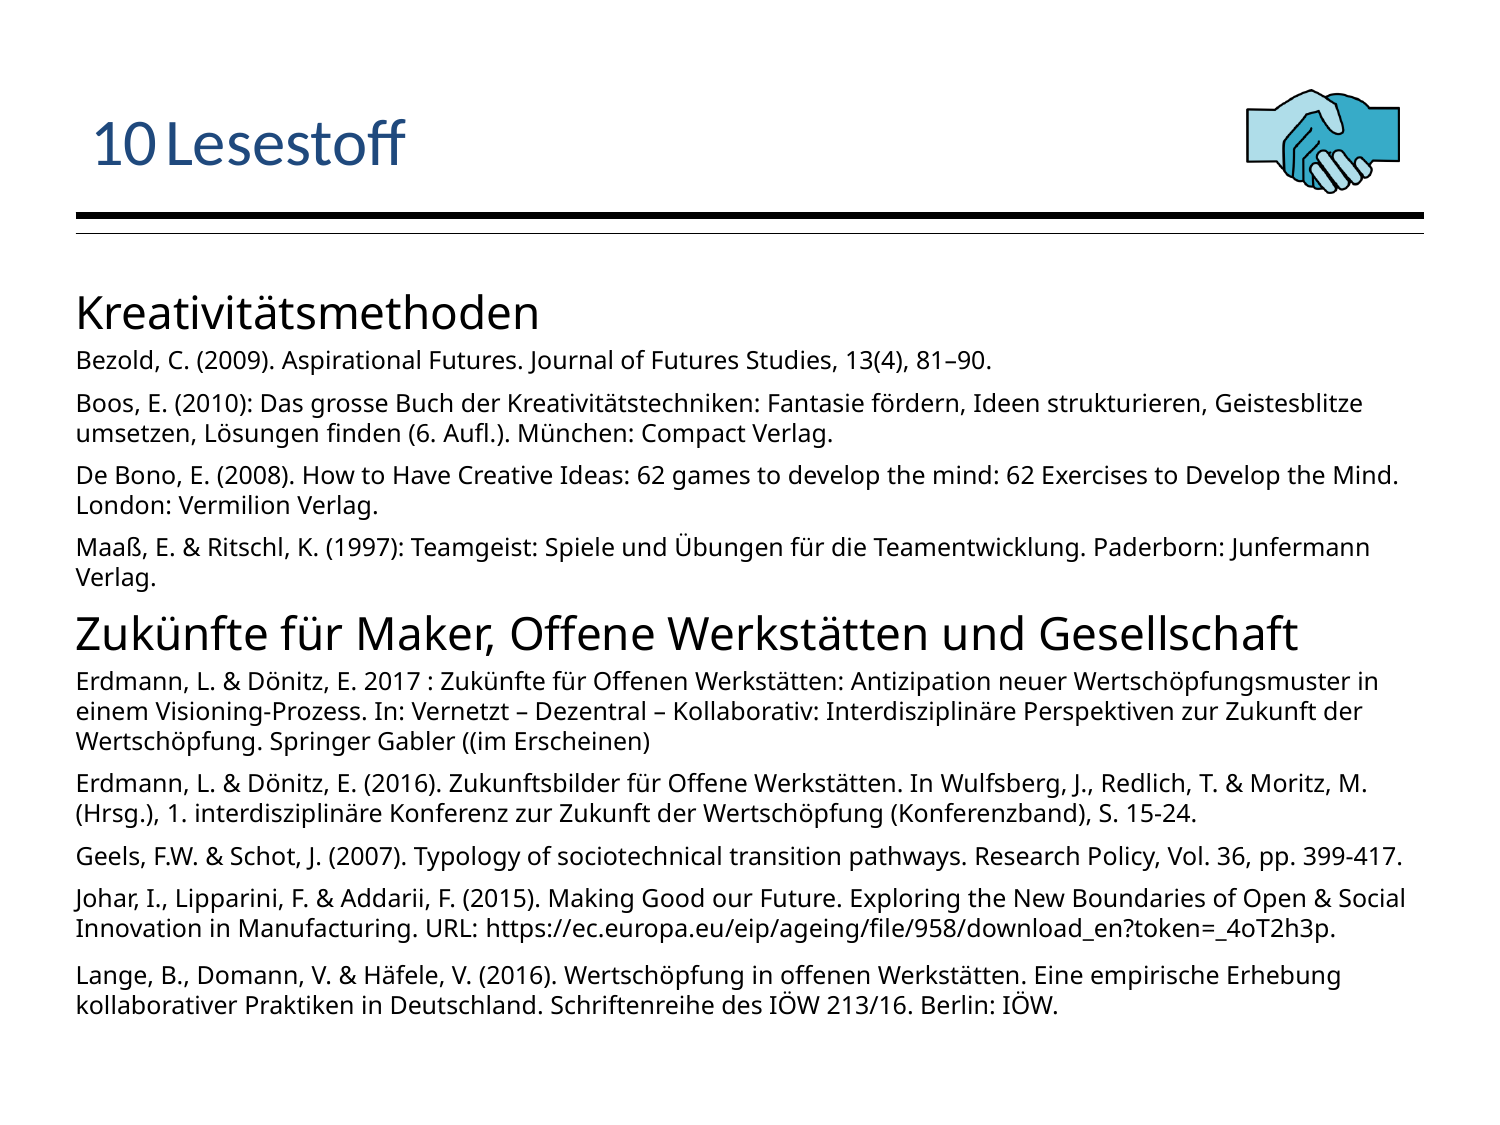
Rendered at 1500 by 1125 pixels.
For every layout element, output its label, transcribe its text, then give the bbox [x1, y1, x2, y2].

list Kreativitätsmethoden Bezold, C. (2009). Aspirational Futures. Journal of Futures Studies, 13(4), 81–90. Boos, E. (2010): Das grosse Buch der Kreativitätstechniken: Fantasie fördern, Ideen strukturieren, Geistesblitze umsetzen, Lösungen finden (6. Aufl.). München: Compact Verlag. De Bono, E. (2008). How to Have Creative Ideas: 62 games to develop the mind: 62 Exercises to Develop the Mind. London: Vermilion Verlag. Maaß, E. & Ritschl, K. (1997): Teamgeist: Spiele und Übungen für die Teamentwicklung. Paderborn: Junfermann Verlag. Zukünfte für Maker, Offene Werkstätten und Gesellschaft Erdmann, L. & Dönitz, E. 2017 : Zukünfte für Offenen Werkstätten: Antizipation neuer Wertschöpfungsmuster in einem Visioning-Prozess. In: Vernetzt – Dezentral – Kollaborativ: Interdisziplinäre Perspektiven zur Zukunft der Wertschöpfung. Springer Gabler ((im Erscheinen) Erdmann, L. & Dönitz, E. (2016). Zukunftsbilder für Offene Werkstätten. In Wulfsberg, J., Redlich, T. & Moritz, M. (Hrsg.), 1. interdisziplinäre Konferenz zur Zukunft der Wertschöpfung (Konferenzband), S. 15-24. Geels, F.W. & Schot, J. (2007). Typology of sociotechnical transition pathways. Research Policy, Vol. 36, pp. 399-417. Johar, I., Lipparini, F. & Addarii, F. (2015). Making Good our Future. Exploring the New Boundaries of Open & Social Innovation in Manufacturing. URL: https://ec.europa.eu/eip/ageing/file/958/download_en?token=_4oT2h3p. Lange, B., Domann, V. & Häfele, V. (2016). Wertschöpfung in offenen Werkstätten. Eine empirische Erhebung kollaborativer Praktiken in Deutschland. Schriftenreihe des IÖW 213/16. Berlin: IÖW. [75, 283, 1425, 1059]
title 10 Lesestoff [75, 45, 1426, 233]
picture [1246, 90, 1400, 194]
